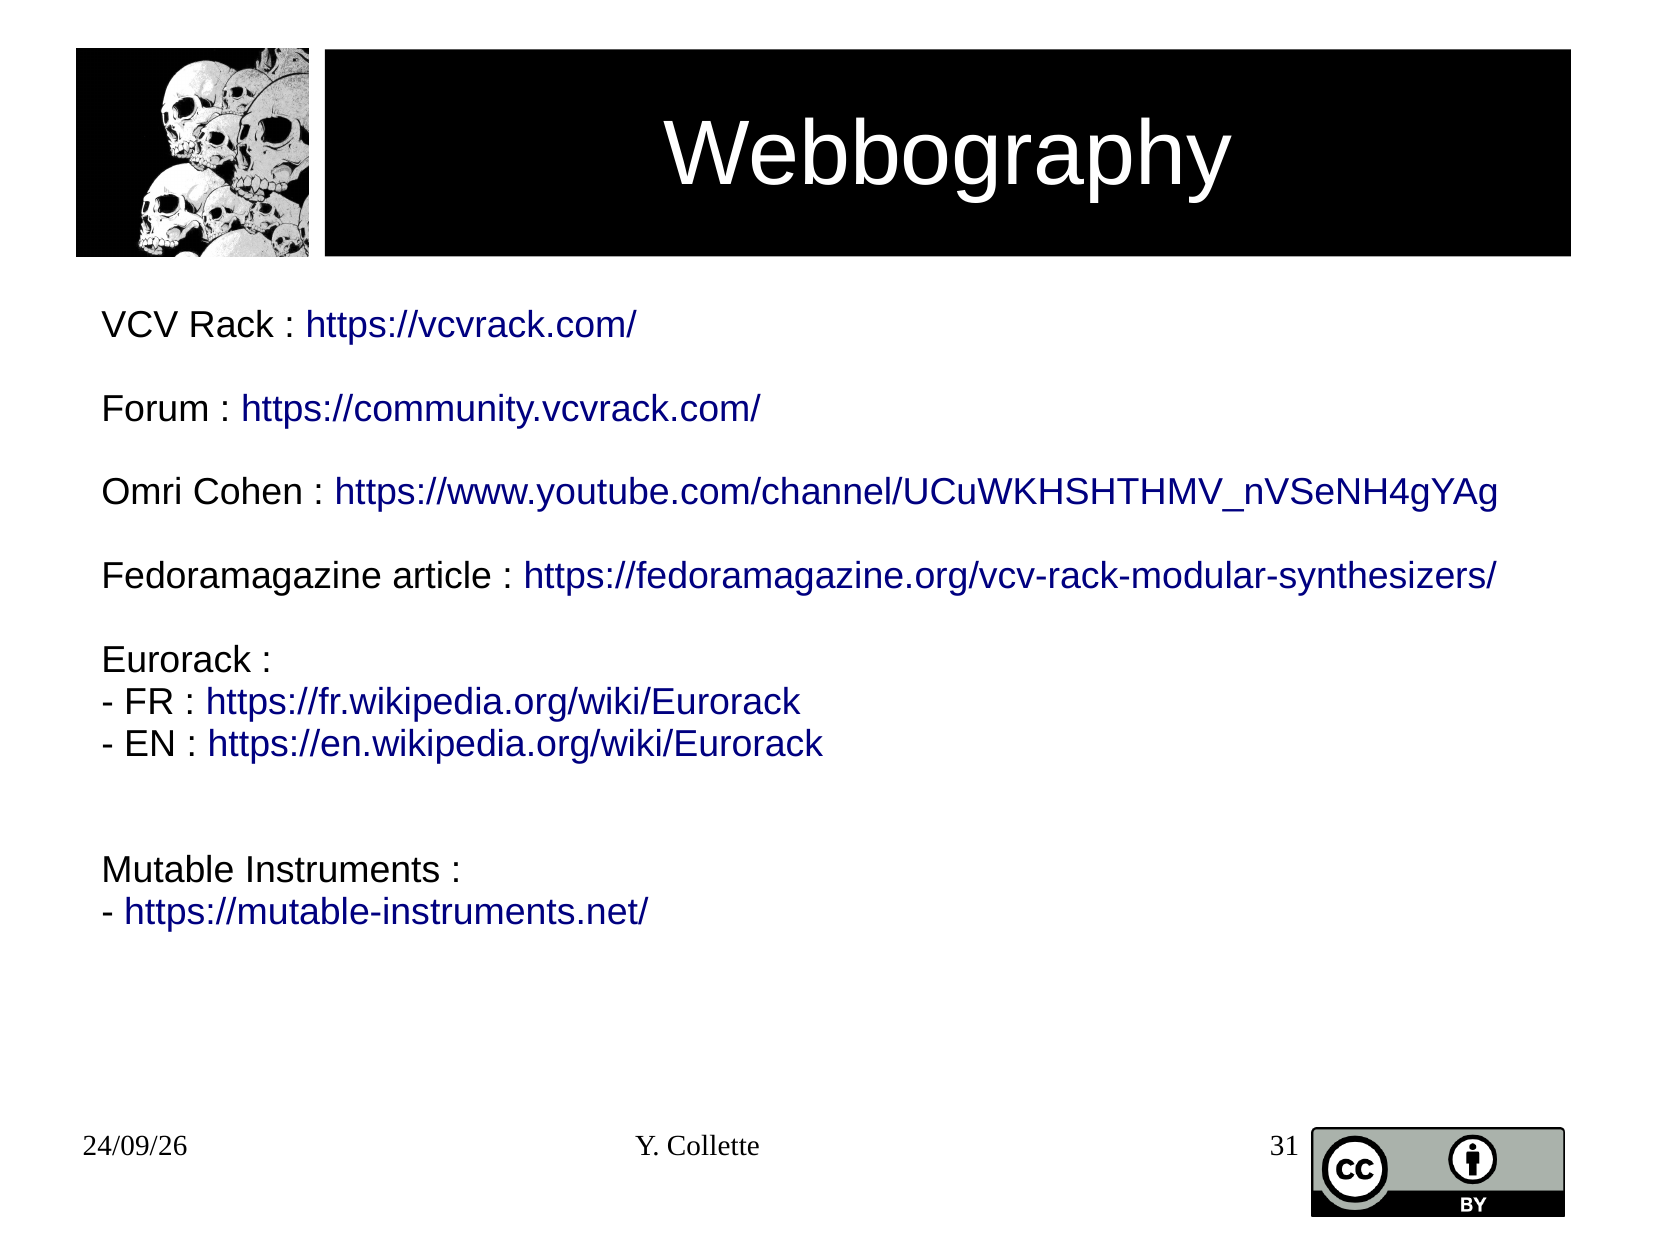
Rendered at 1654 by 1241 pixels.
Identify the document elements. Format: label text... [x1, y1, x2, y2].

text_box VCV Rack : https://vcvrack.com/ Forum : https://community.vcvrack.com/ Omri Cohen : https://www.youtube.com/channel/UCuWKHSHTHMV_nVSeNH4gYAg Fedoramagazine article : https://fedoramagazine.org/vcv-rack-modular-synthesizers/ Eurorack : - FR : https://fr.wikipedia.org/wiki/Eurorack - EN : https://en.wikipedia.org/wiki/Eurorack Mutable Instruments : - https://mutable-instruments.net/ [86, 295, 1563, 983]
picture [76, 48, 309, 257]
picture [1311, 1127, 1565, 1217]
title Webbography [324, 49, 1571, 257]
